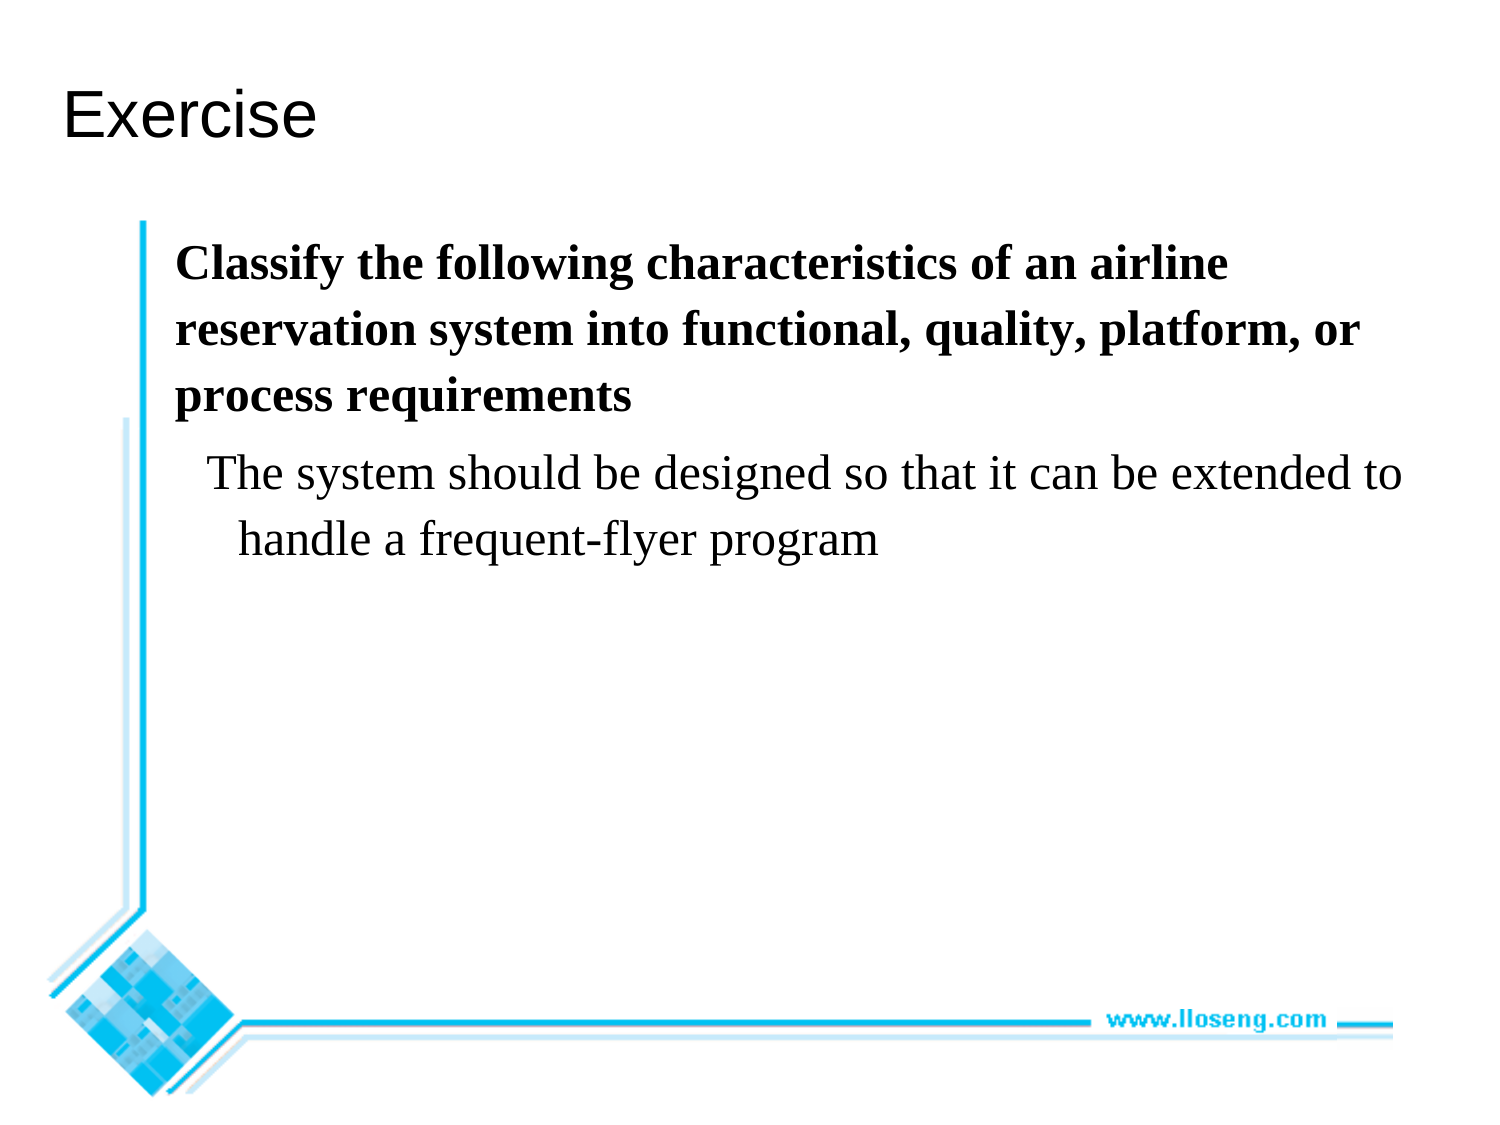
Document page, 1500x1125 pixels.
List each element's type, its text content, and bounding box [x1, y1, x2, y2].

title Exercise [62, 37, 1413, 188]
picture [35, 209, 1393, 1099]
list Classify the following characteristics of an airline reservation system into functional, quality, platform, or process requirements The system should be designed so that it can be extended to handle a frequent-flyer program [174, 224, 1413, 1013]
